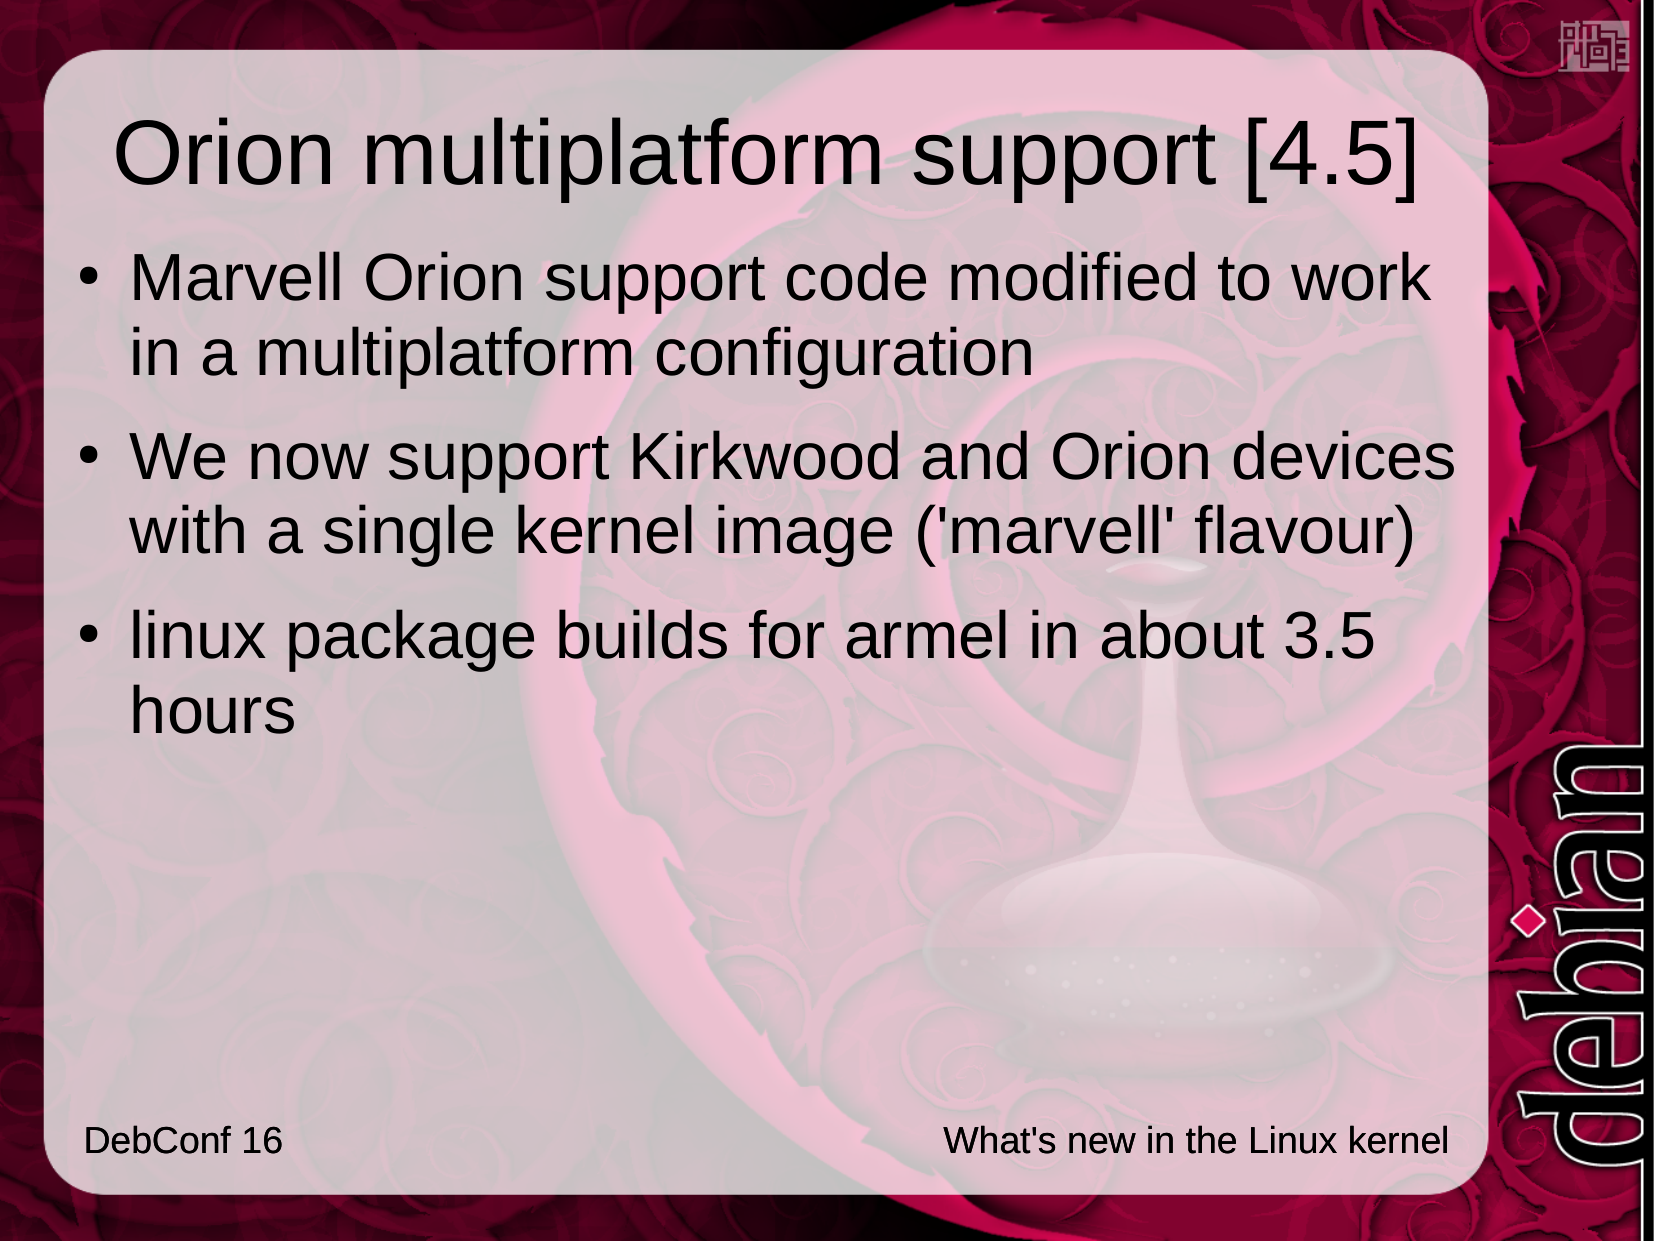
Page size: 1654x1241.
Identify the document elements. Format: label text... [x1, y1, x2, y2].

text_box DebConf 16 [68, 1112, 746, 1170]
picture [0, 0, 1654, 1241]
text_box What's new in the Linux kernel [770, 1112, 1465, 1170]
title Orion multiplatform support [4.5] [59, 49, 1477, 239]
list Marvell Orion support code modified to work in a multiplatform configuration We now support Kirkwood and Orion devices with a single kernel image ('marvell' flavour) linux package builds for armel in about 3.5 hours [59, 239, 1477, 1109]
